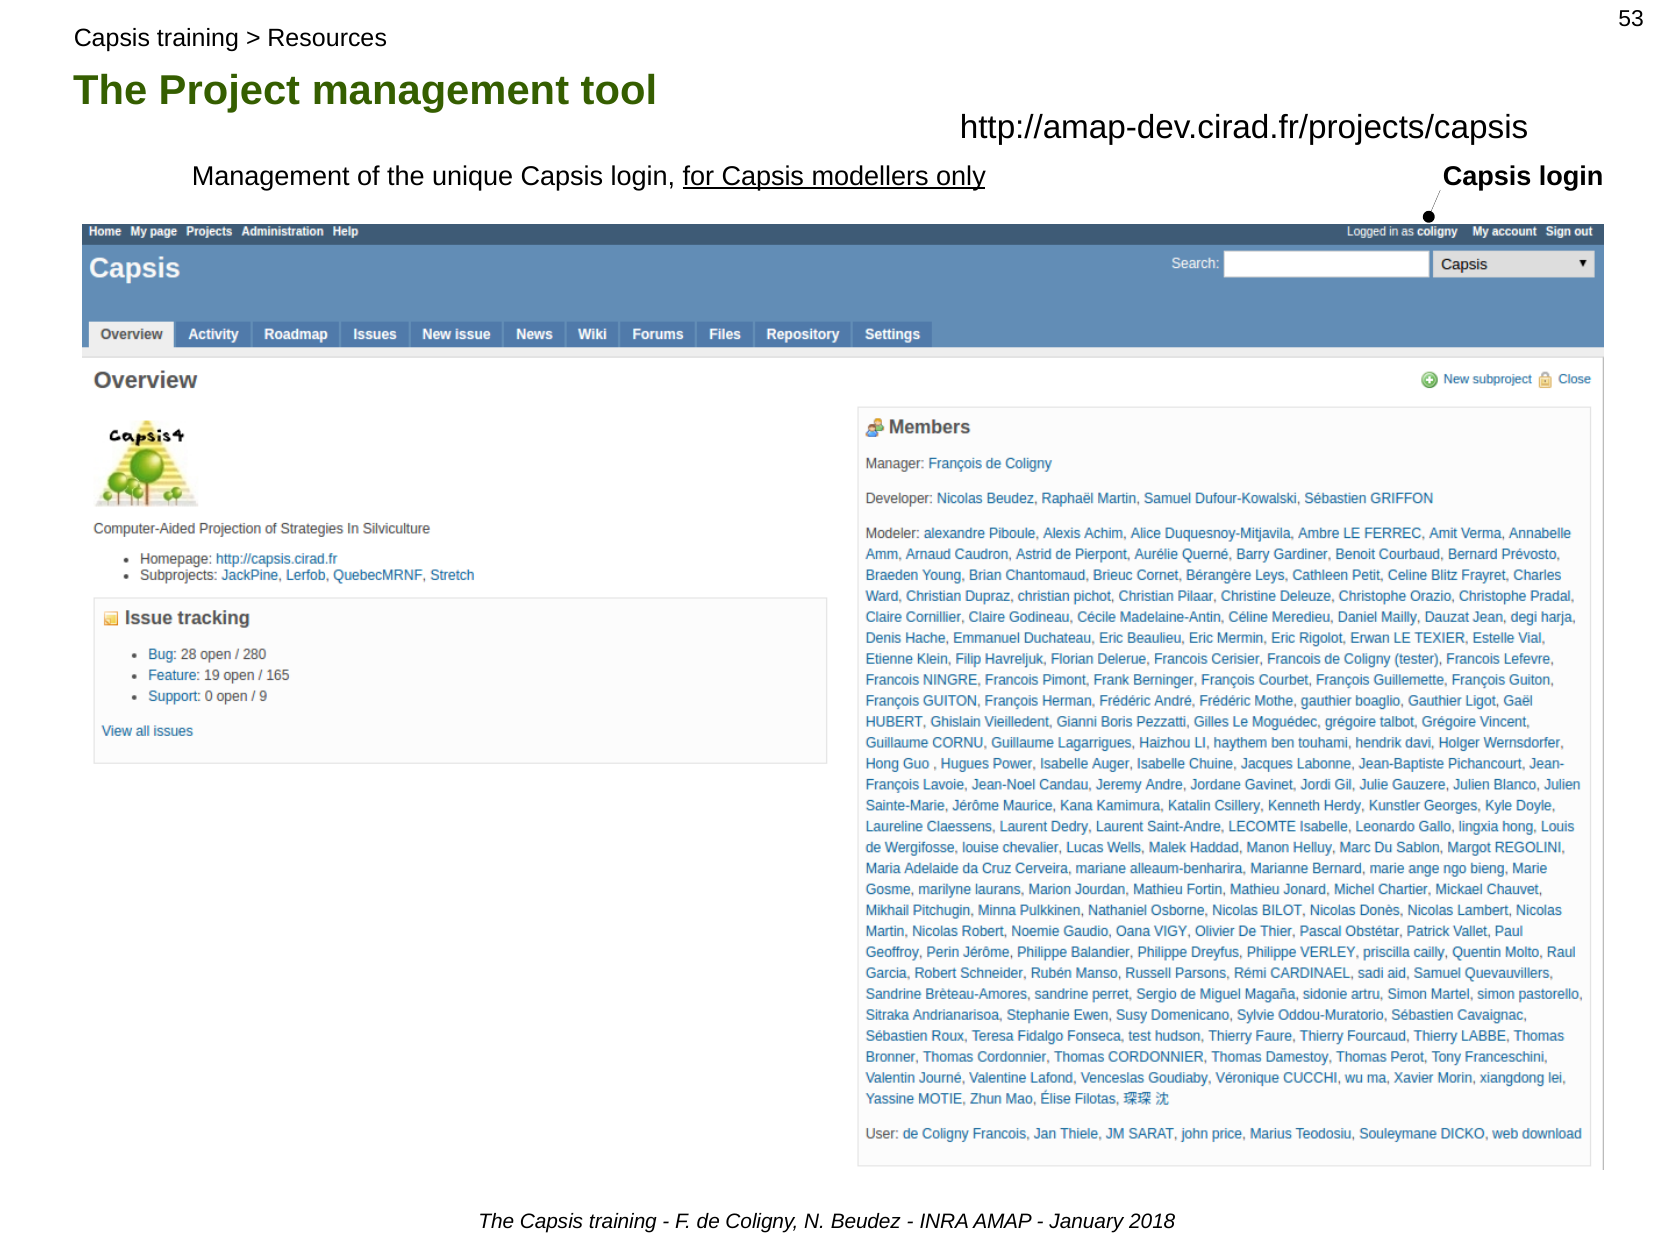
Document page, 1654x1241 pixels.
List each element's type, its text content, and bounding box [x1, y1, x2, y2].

picture [82, 224, 1604, 1170]
text_box Capsis training > Resources [59, 16, 1004, 60]
text_box http://amap-dev.cirad.fr/projects/capsis [944, 101, 1621, 154]
text_box The Capsis training - F. de Coligny, N. Beudez - INRA AMAP - January 2018 [0, 1202, 1654, 1241]
text_box Management of the unique Capsis login, for Capsis modellers only [177, 153, 1193, 243]
text_box The Project management tool [58, 59, 1151, 122]
text_box Capsis login [1416, 153, 1630, 201]
